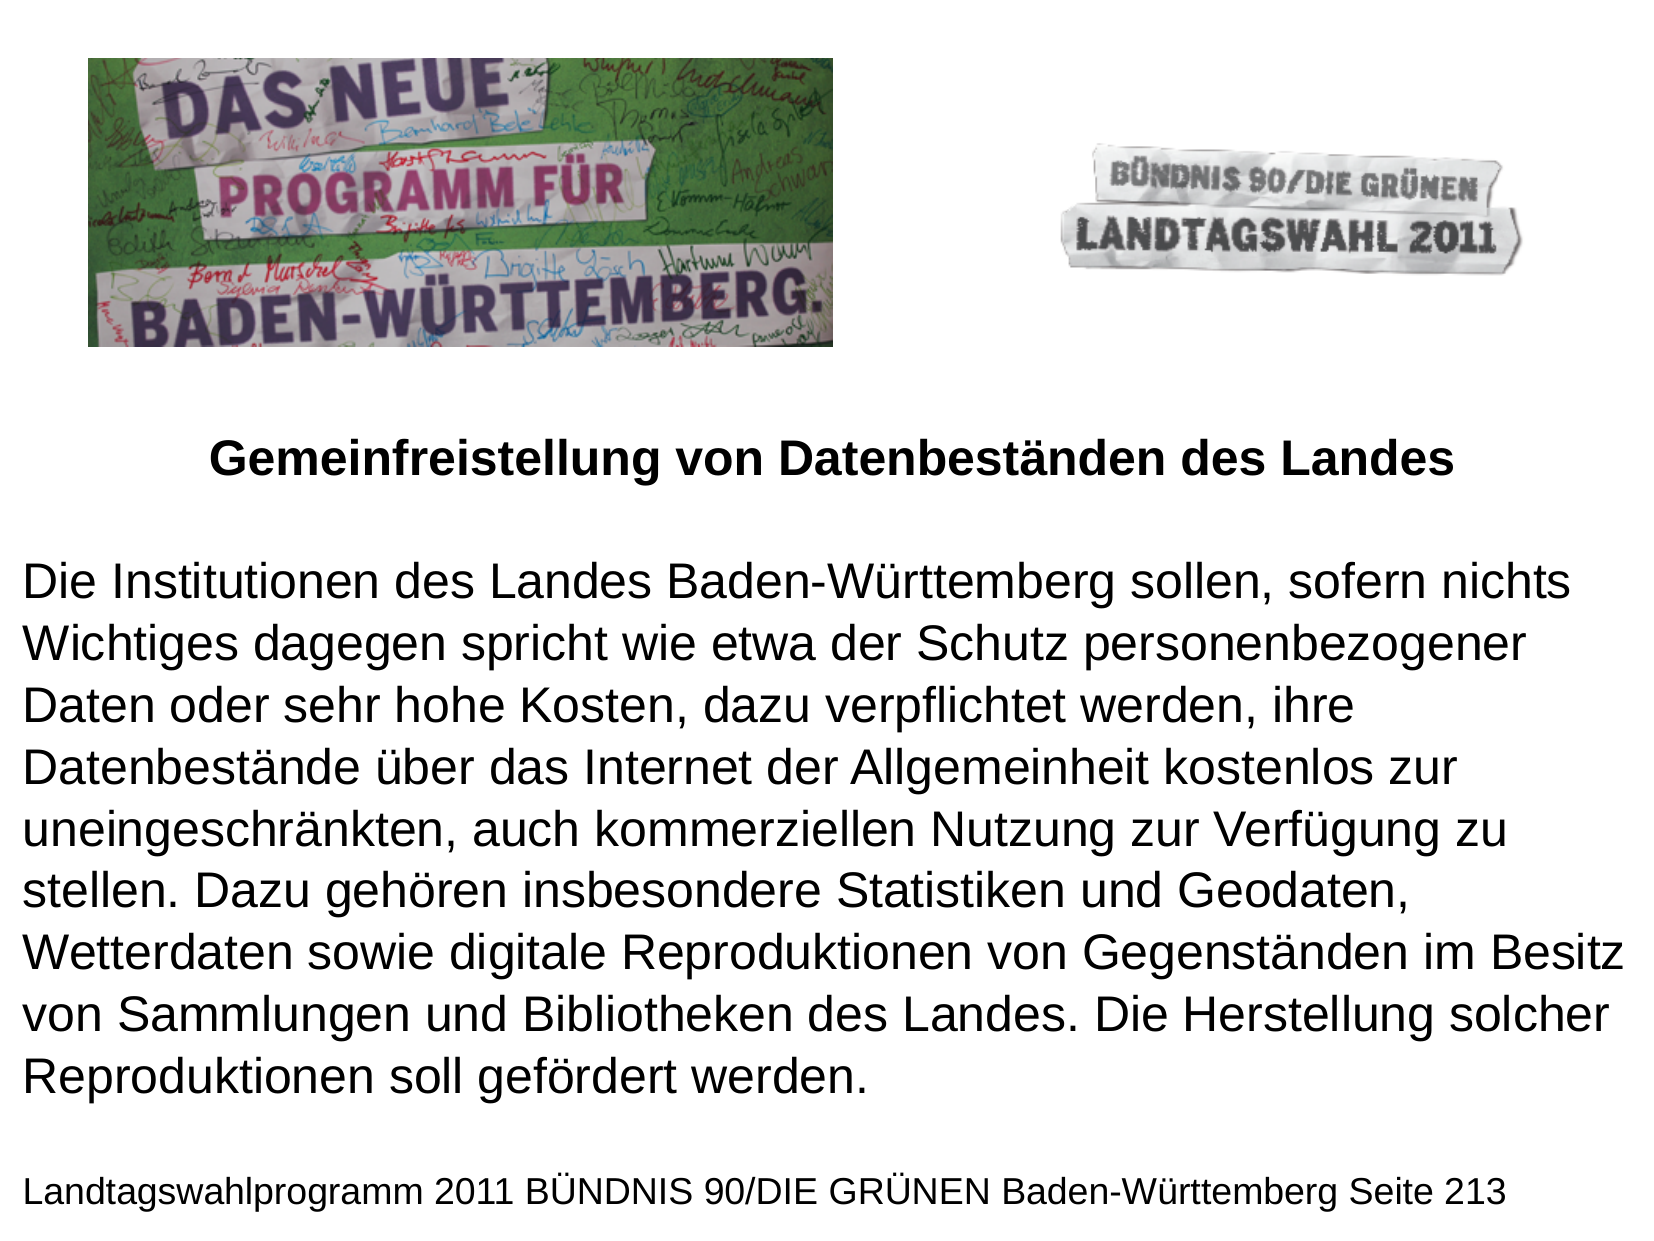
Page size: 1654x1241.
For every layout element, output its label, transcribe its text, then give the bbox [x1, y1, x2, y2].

text_box Gemeinfreistellung von Datenbeständen des Landes Die Institutionen des Landes Baden-Württemberg sollen, sofern nichts Wichtiges dagegen spricht wie etwa der Schutz personenbezogener Daten oder sehr hohe Kosten, dazu verpflichtet werden, ihre Datenbestände über das Internet der Allgemeinheit kostenlos zur uneingeschränkten, auch kommerziellen Nutzung zur Verfügung zu stellen. Dazu gehören insbesondere Statistiken und Geodaten, Wetterdaten sowie digitale Reproduktionen von Gegenständen im Besitz von Sammlungen und Bibliotheken des Landes. Die Herstellung solcher Reproduktionen soll gefördert werden. Landtagswahlprogramm 2011 BÜNDNIS 90/DIE GRÜNEN Baden-Württemberg Seite 213 [7, 416, 1654, 1216]
picture [1033, 131, 1534, 296]
picture [88, 58, 833, 347]
